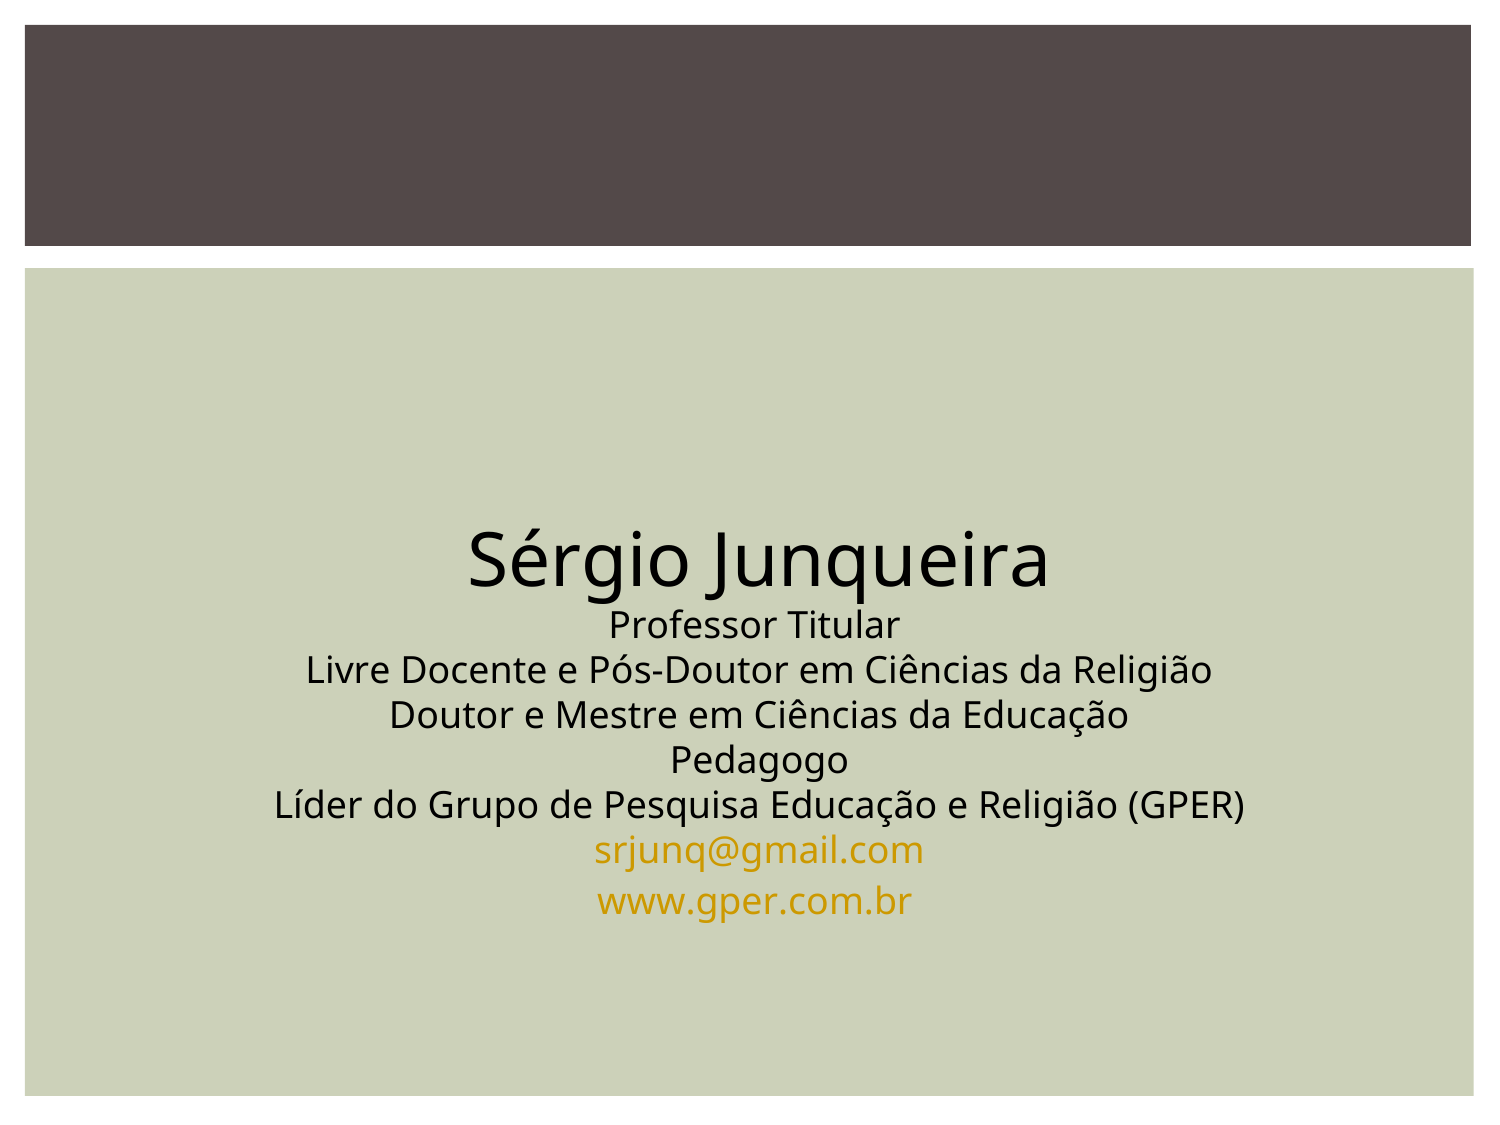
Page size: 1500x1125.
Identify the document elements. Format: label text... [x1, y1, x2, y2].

text_box Sérgio Junqueira Professor Titular Livre Docente e Pós-Doutor em Ciências da Religião Doutor e Mestre em Ciências da Educação Pedagogo Líder do Grupo de Pesquisa Educação e Religião (GPER) srjunq@gmail.com www.gper.com.br [258, 503, 1261, 936]
